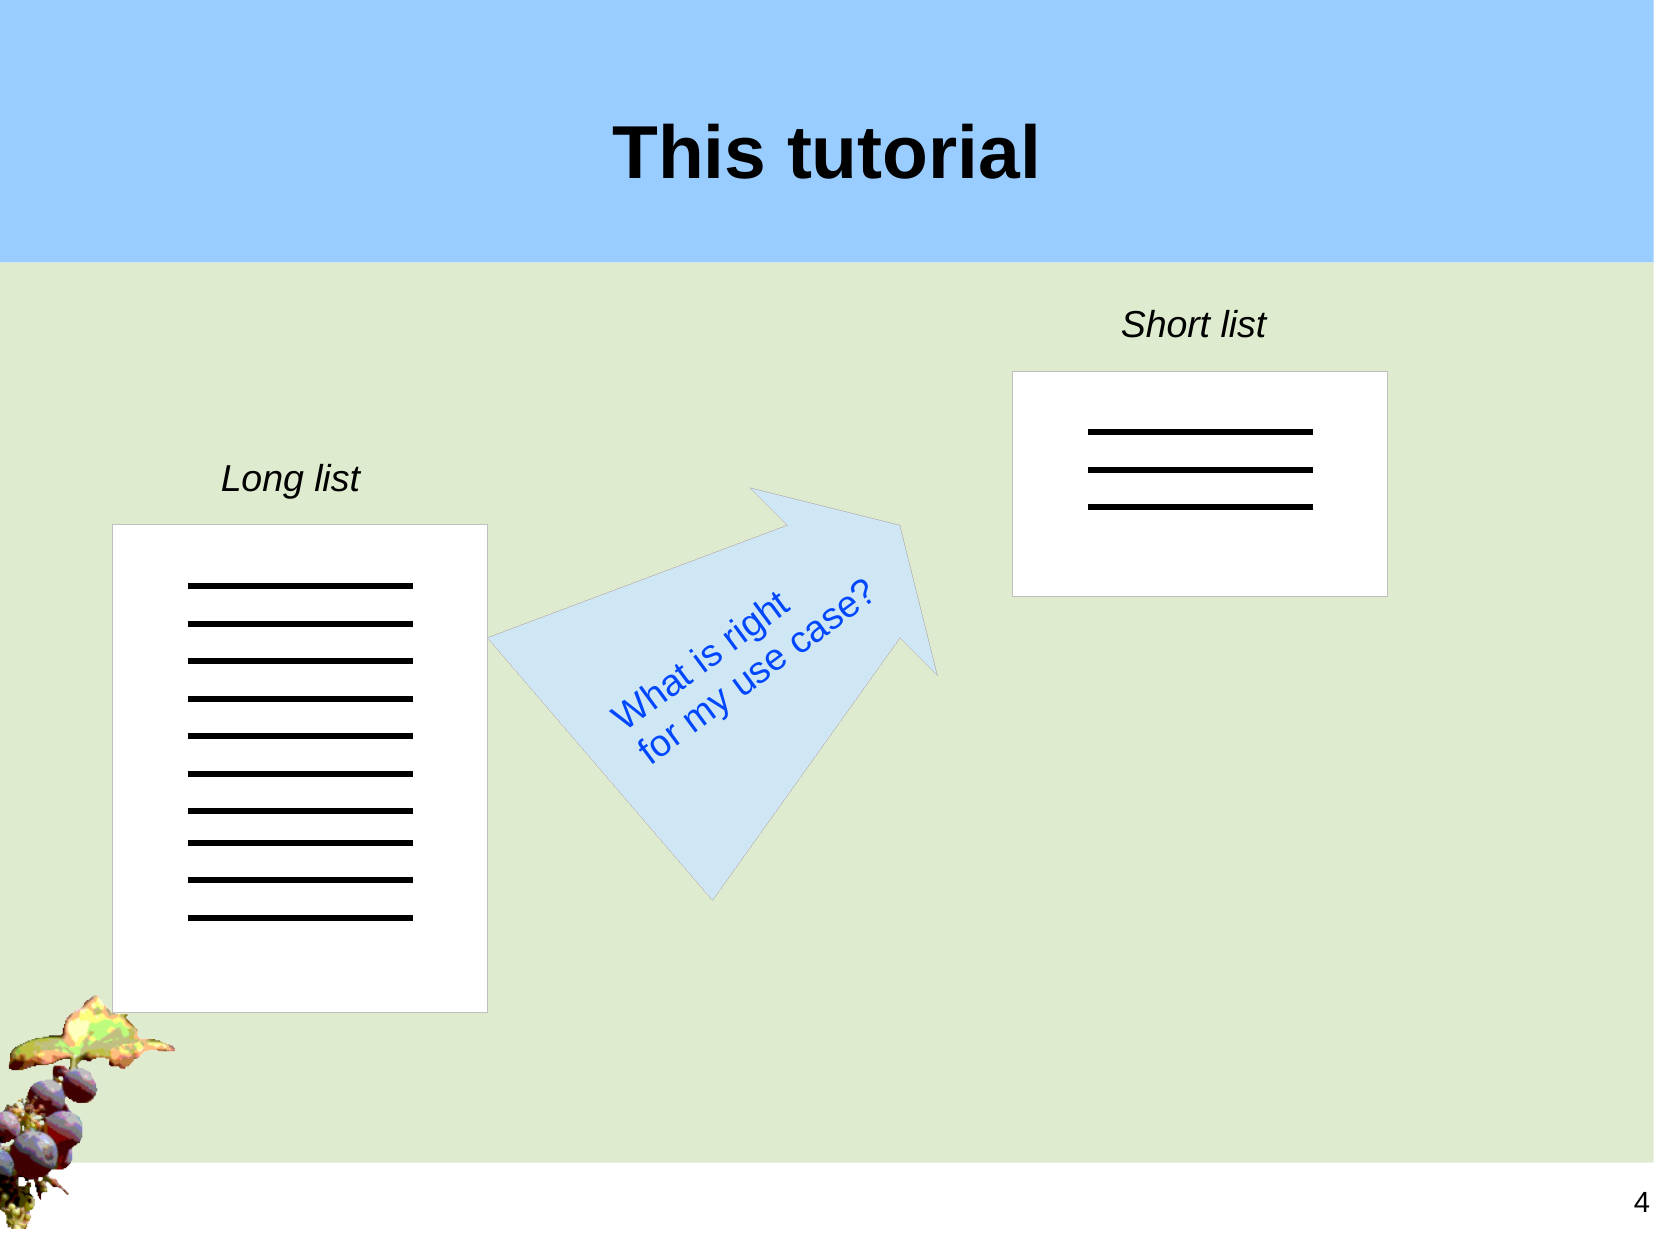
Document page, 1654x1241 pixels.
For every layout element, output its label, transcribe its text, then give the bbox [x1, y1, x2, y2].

picture [0, 990, 188, 1229]
text_box Long list [206, 450, 376, 507]
text_box Short list [1106, 296, 1282, 353]
title This tutorial [82, 49, 1571, 257]
text_box What is right for my use case? [588, 520, 901, 788]
text_box [112, 487, 938, 1013]
text_box [1012, 371, 1388, 597]
